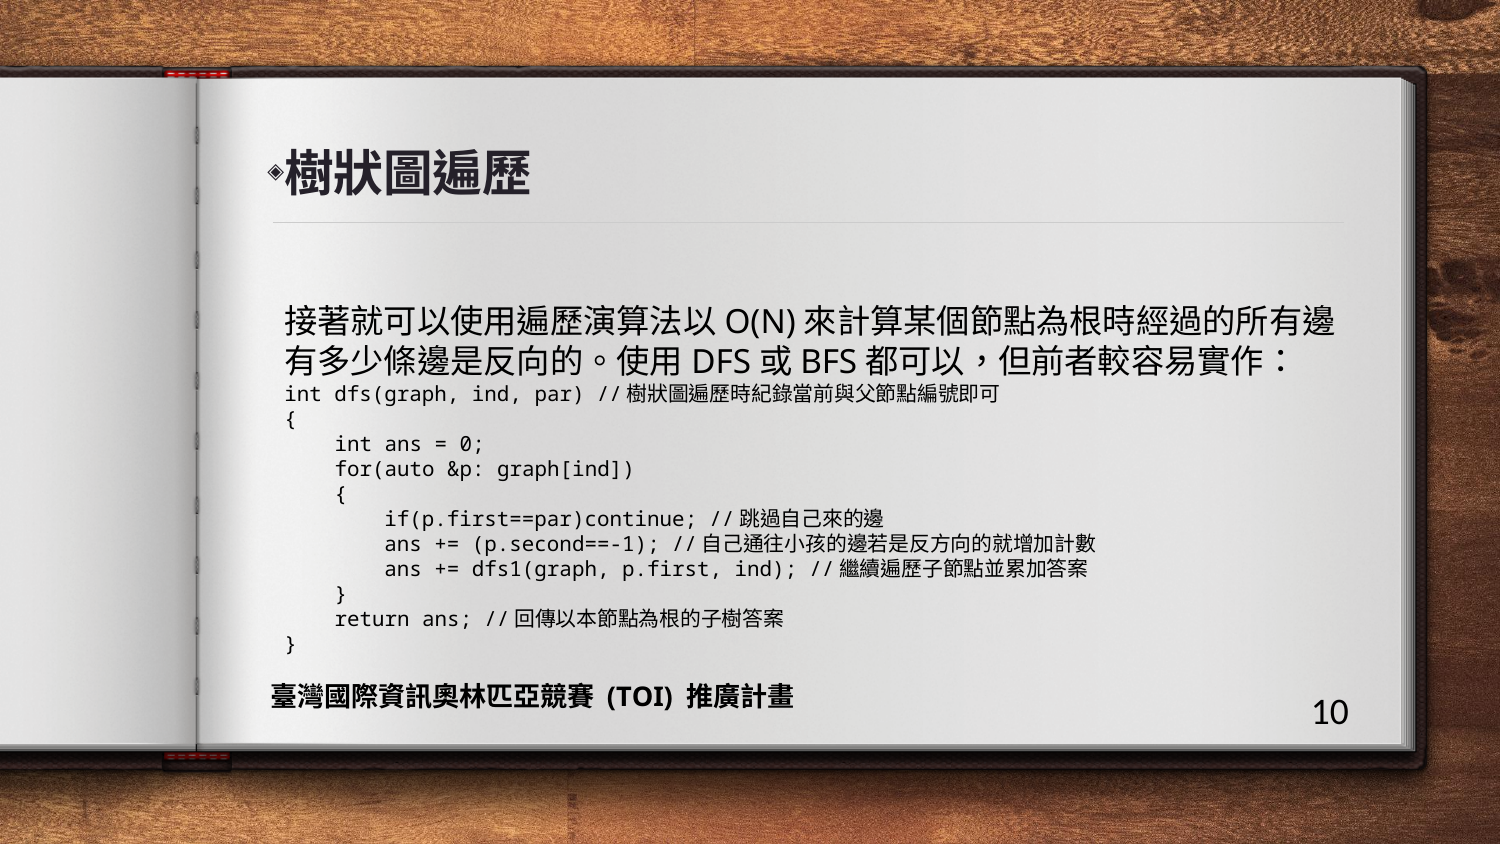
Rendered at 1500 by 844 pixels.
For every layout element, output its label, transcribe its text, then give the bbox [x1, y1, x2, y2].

text_box [1295, 672, 1386, 737]
text_box 接著就可以使用遍歷演算法以O(N)來計算某個節點為根時經過的所有邊有多少條邊是反向的。使用DFS或BFS都可以，但前者較容易實作： int dfs(graph, ind, par) //樹狀圖遍歷時紀錄當前與父節點編號即可 { int ans = 0; for(auto &p: graph[ind]) { if(p.first==par)continue; //跳過自己來的邊 ans += (p.second==-1); //自己通往小孩的邊若是反方向的就增加計數 ans += dfs1(graph, p.first, ind); //繼續遍歷子節點並累加答案 } return ans; //回傳以本節點為根的子樹答案 } [269, 293, 1367, 667]
list 樹狀圖遍歷 [252, 126, 1194, 216]
